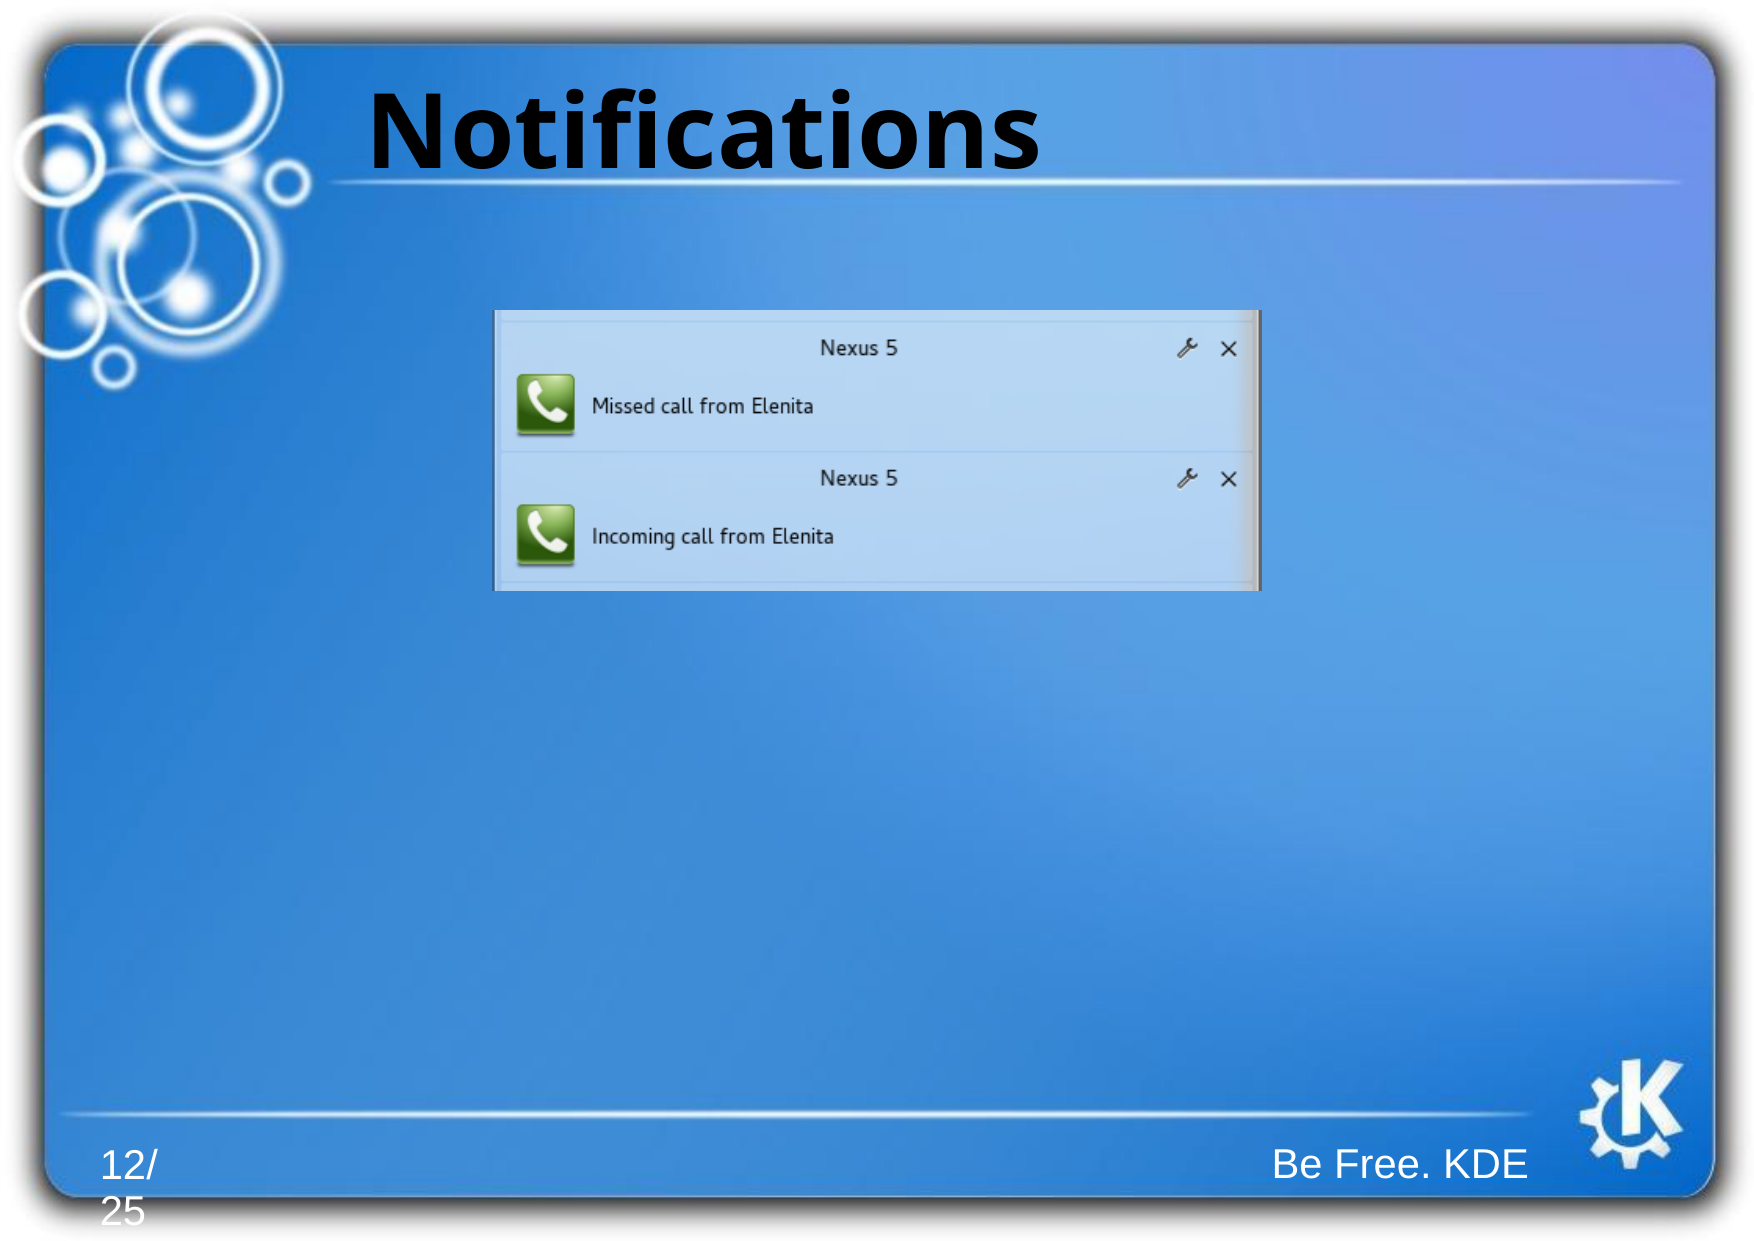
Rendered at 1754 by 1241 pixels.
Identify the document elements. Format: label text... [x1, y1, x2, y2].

title Notifications [350, 49, 1649, 174]
picture [0, 0, 1754, 1241]
